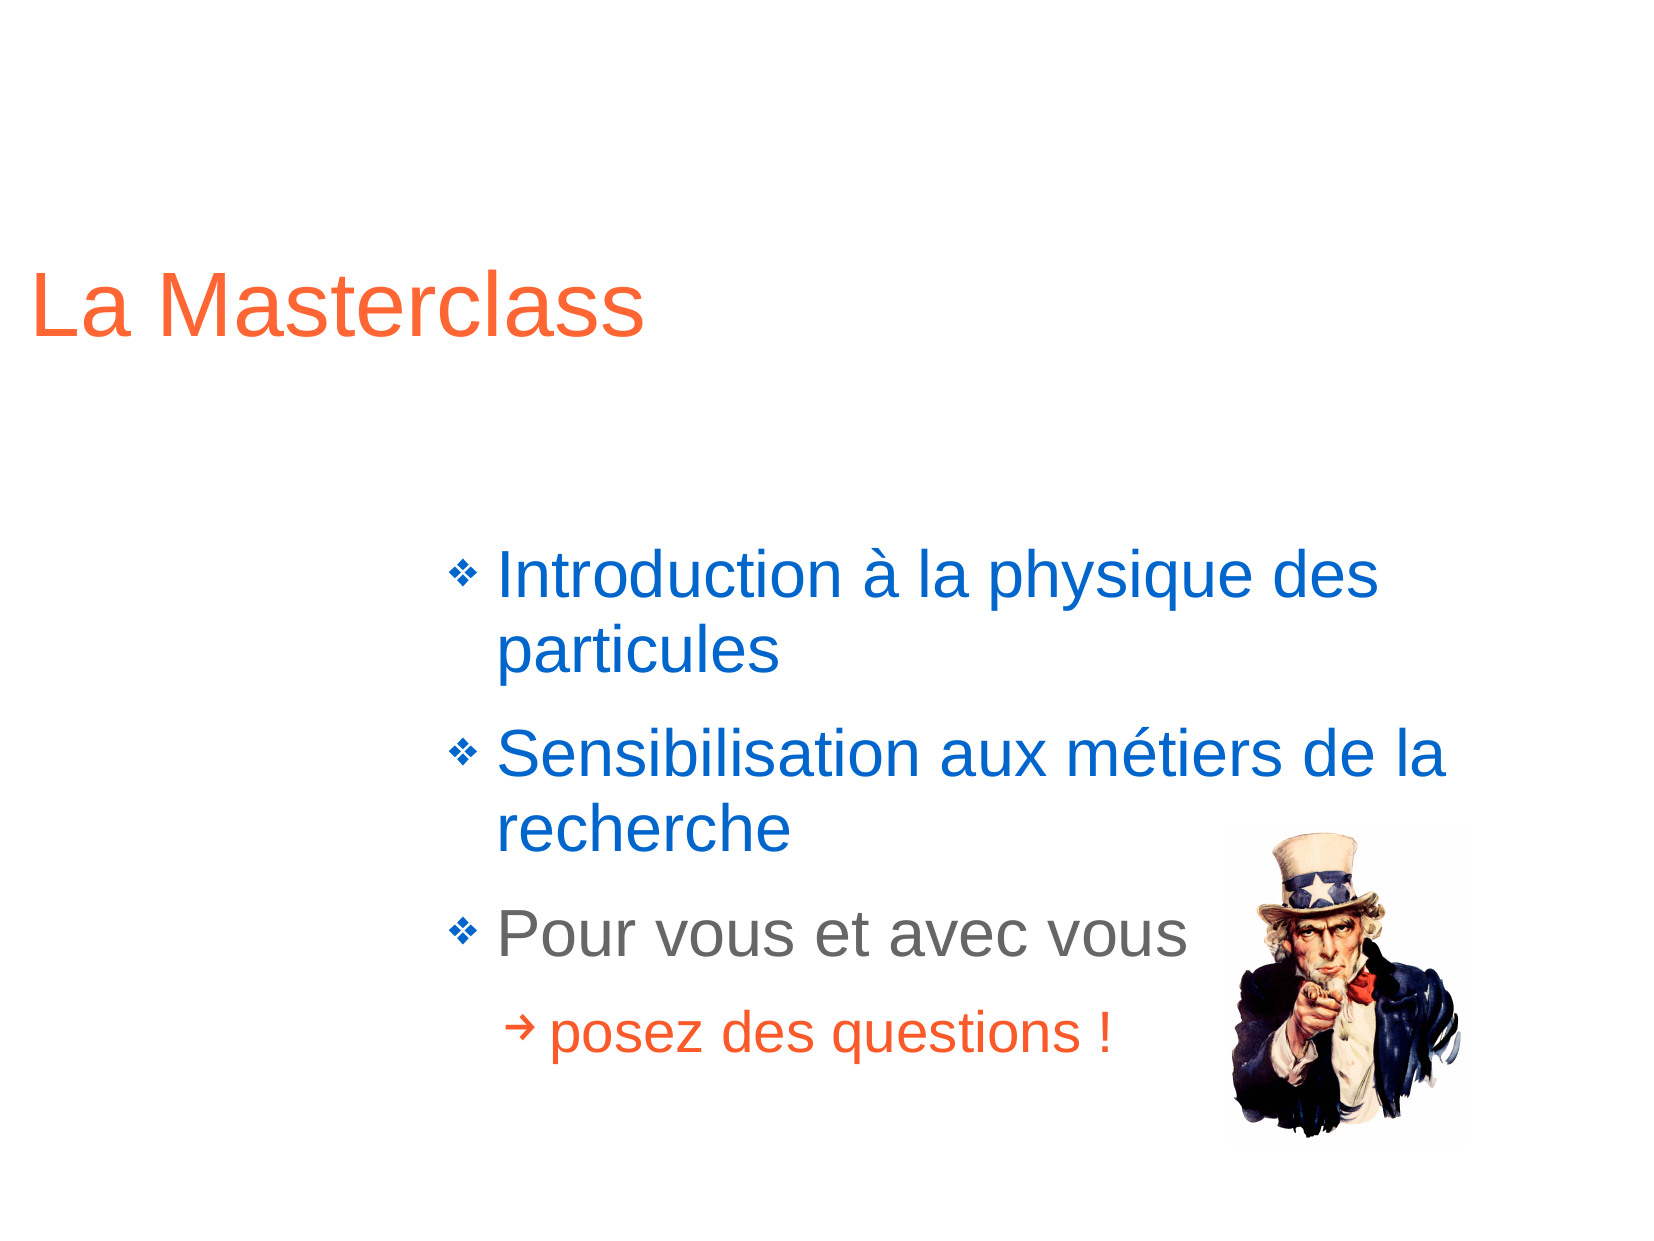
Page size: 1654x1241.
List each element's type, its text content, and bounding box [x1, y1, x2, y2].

list Introduction à la physique des particules Sensibilisation aux métiers de la recherche Pour vous et avec vous posez des questions ! [442, 537, 1625, 1241]
picture [1228, 826, 1465, 1145]
title La Masterclass [29, 200, 1625, 408]
